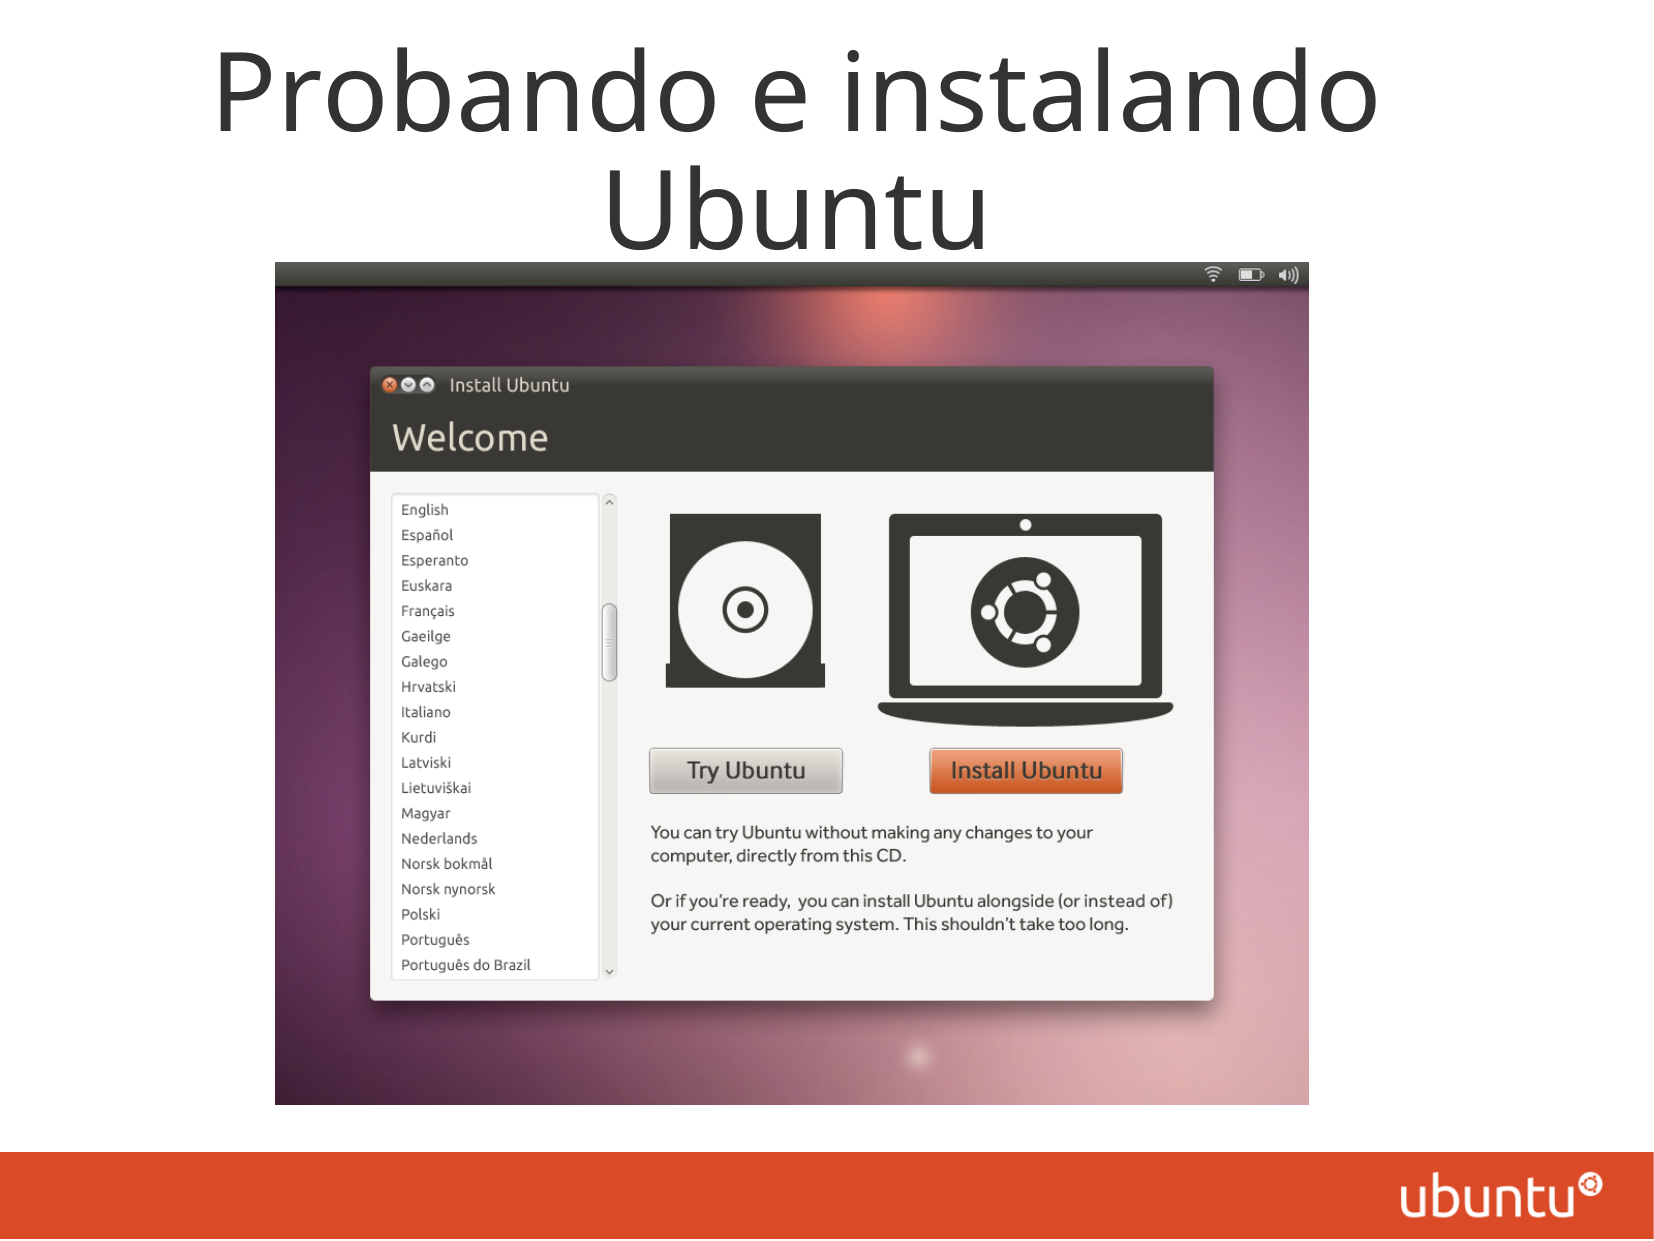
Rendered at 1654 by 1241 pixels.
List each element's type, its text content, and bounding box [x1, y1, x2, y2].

picture [0, 1152, 1654, 1239]
title Probando e instalando Ubuntu [18, 47, 1576, 263]
picture [275, 262, 1309, 1105]
